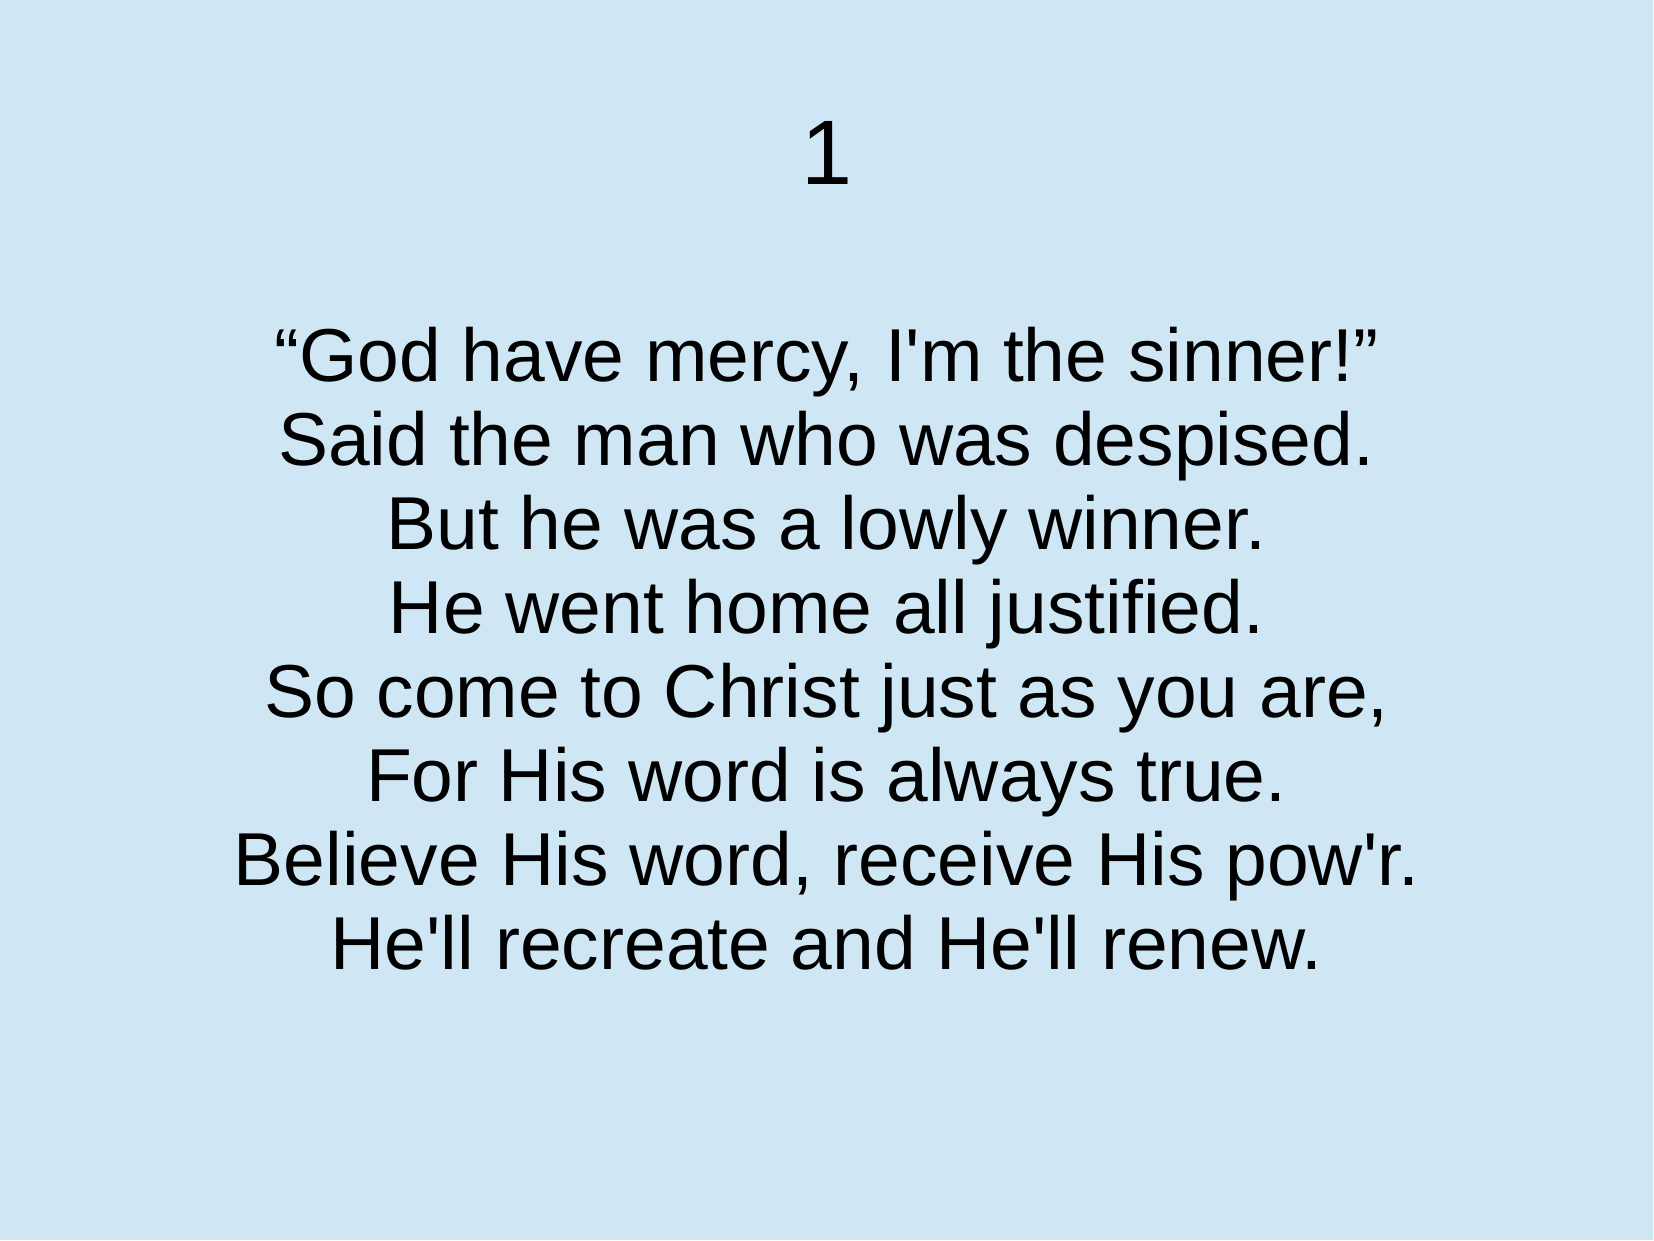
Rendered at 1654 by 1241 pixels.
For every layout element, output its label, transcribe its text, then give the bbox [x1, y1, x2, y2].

title 1 [82, 49, 1571, 257]
subtitle “God have mercy, I'm the sinner!” Said the man who was despised. But he was a lowly winner. He went home all justified. So come to Christ just as you are, For His word is always true. Believe His word, receive His pow'r. He'll recreate and He'll renew. [82, 290, 1571, 1010]
